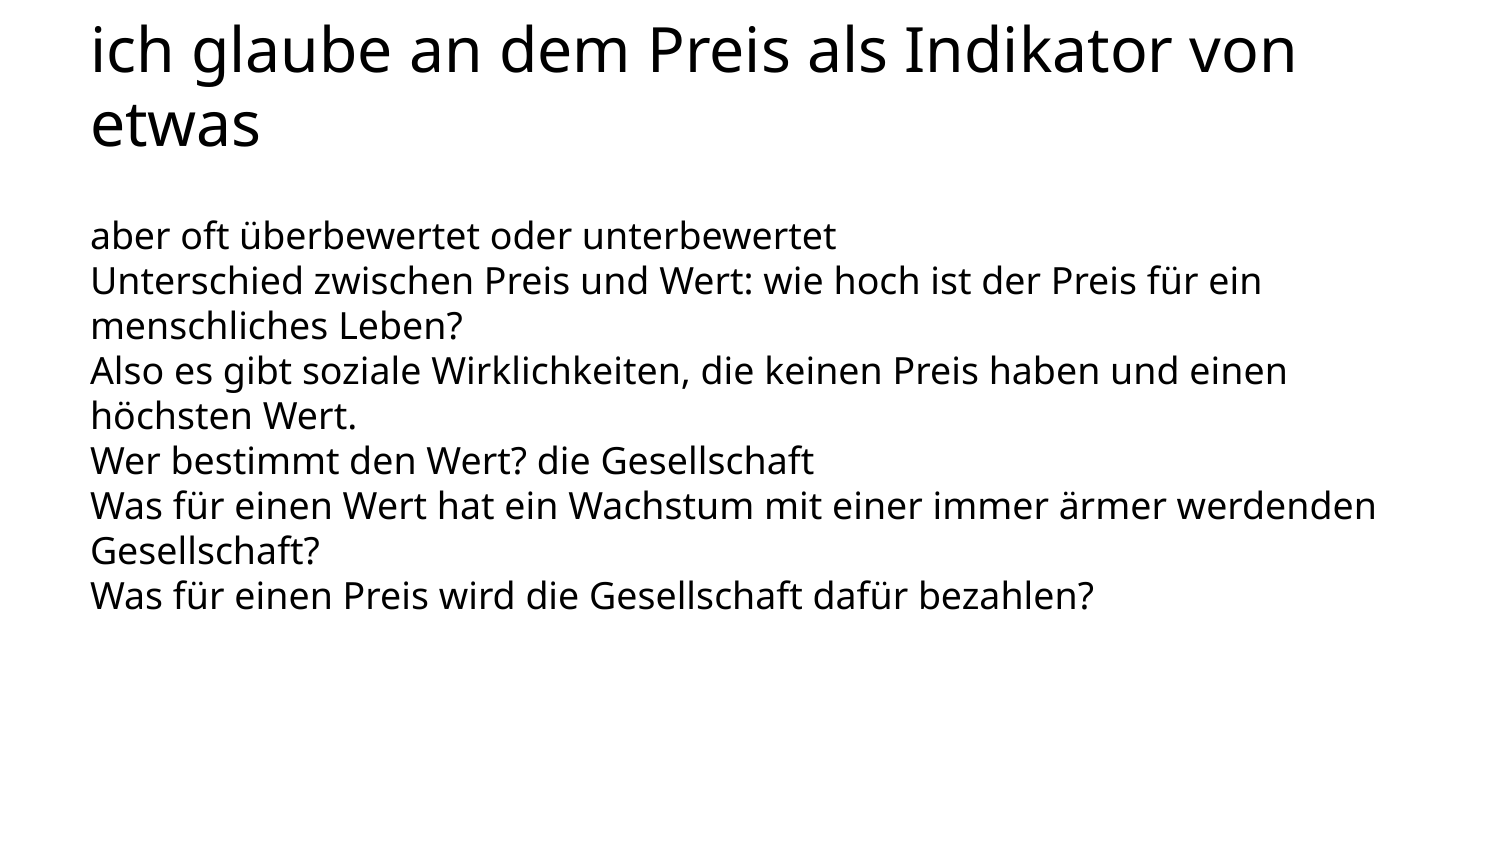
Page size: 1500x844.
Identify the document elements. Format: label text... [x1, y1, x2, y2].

list aber oft überbewertet oder unterbewertet Unterschied zwischen Preis und Wert: wie hoch ist der Preis für ein menschliches Leben? Also es gibt soziale Wirklichkeiten, die keinen Preis haben und einen höchsten Wert. Wer bestimmt den Wert? die Gesellschaft Was für einen Wert hat ein Wachstum mit einer immer ärmer werdenden Gesellschaft? Was für einen Preis wird die Gesellschaft dafür bezahlen? [75, 196, 1425, 808]
title ich glaube an dem Preis als Indikator von etwas [75, 33, 1425, 175]
